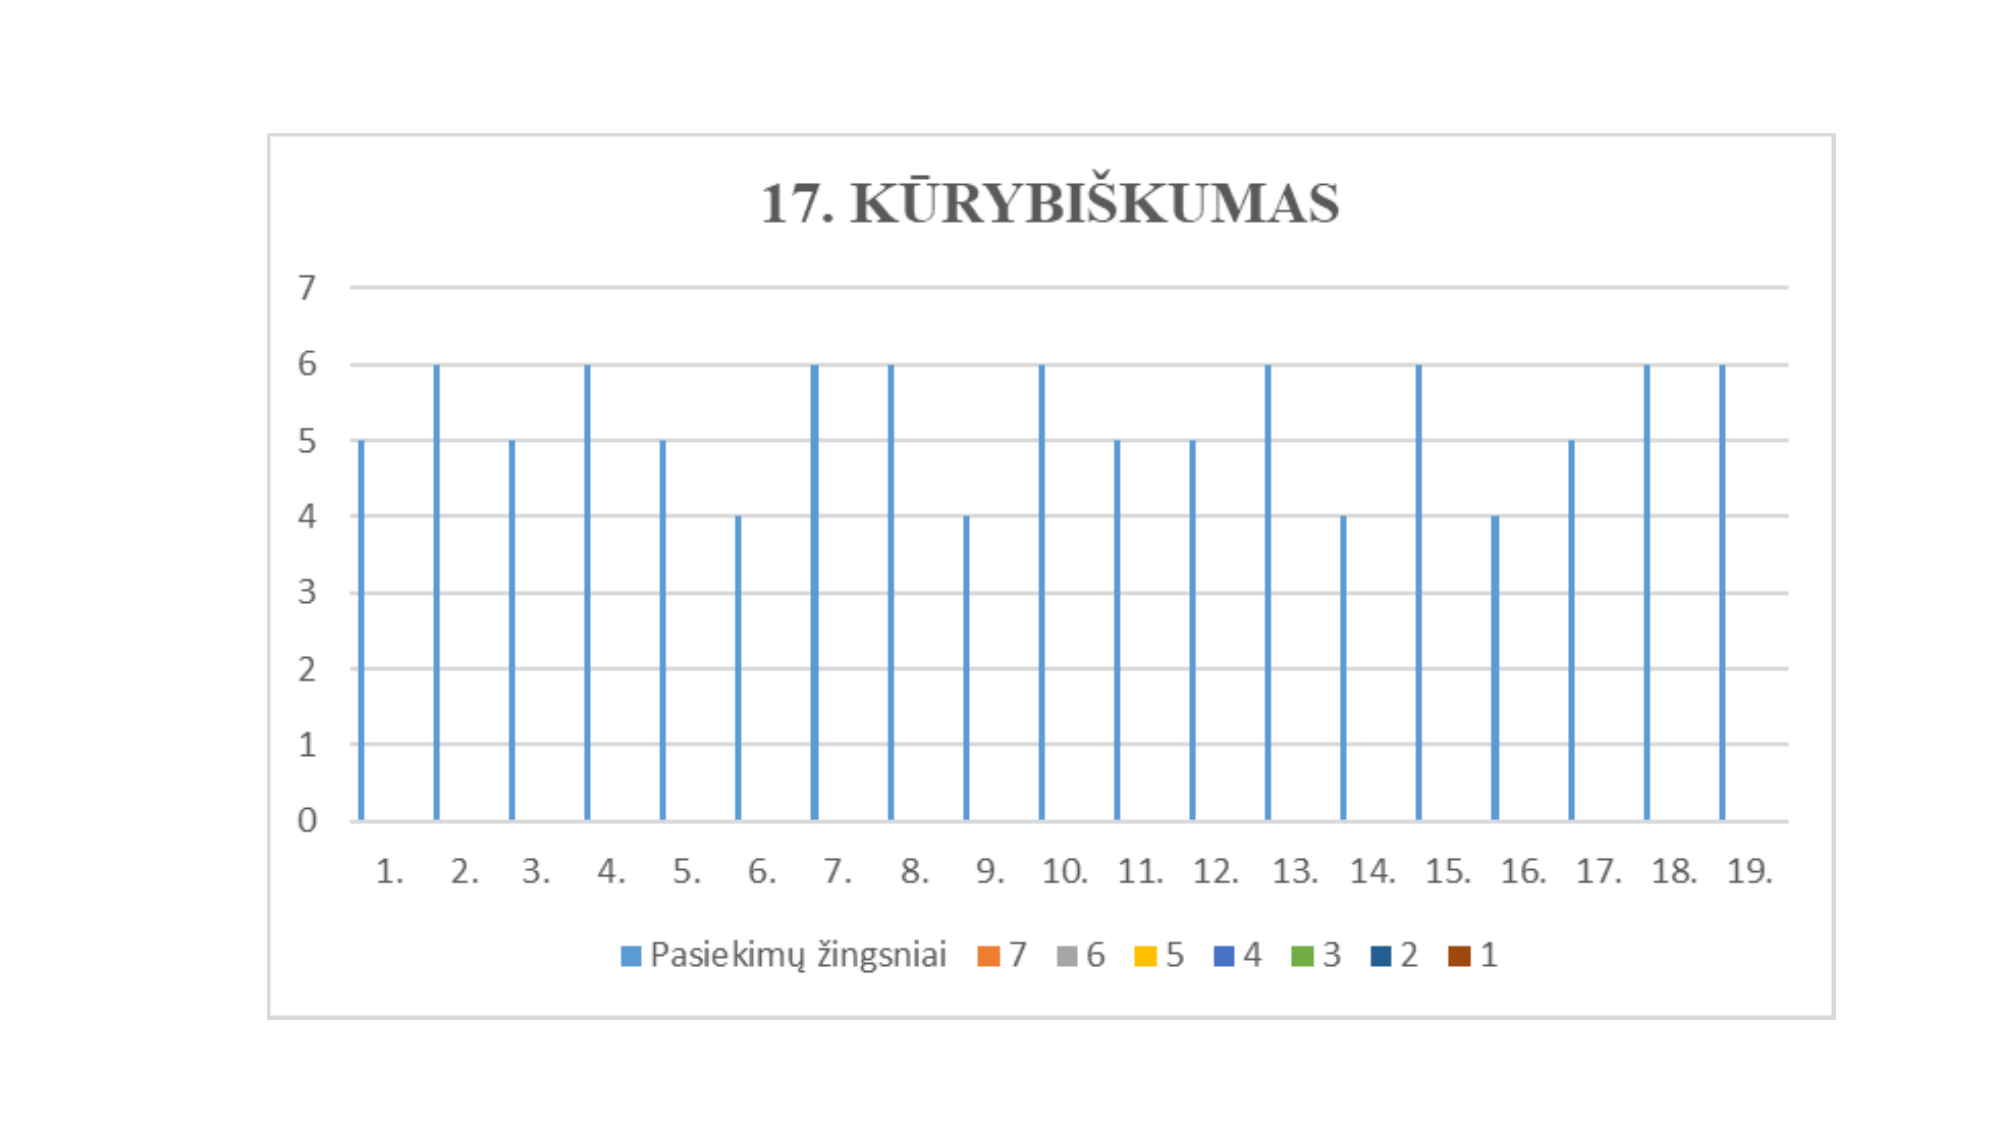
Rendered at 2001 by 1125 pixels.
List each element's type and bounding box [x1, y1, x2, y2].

picture [267, 133, 1836, 1020]
